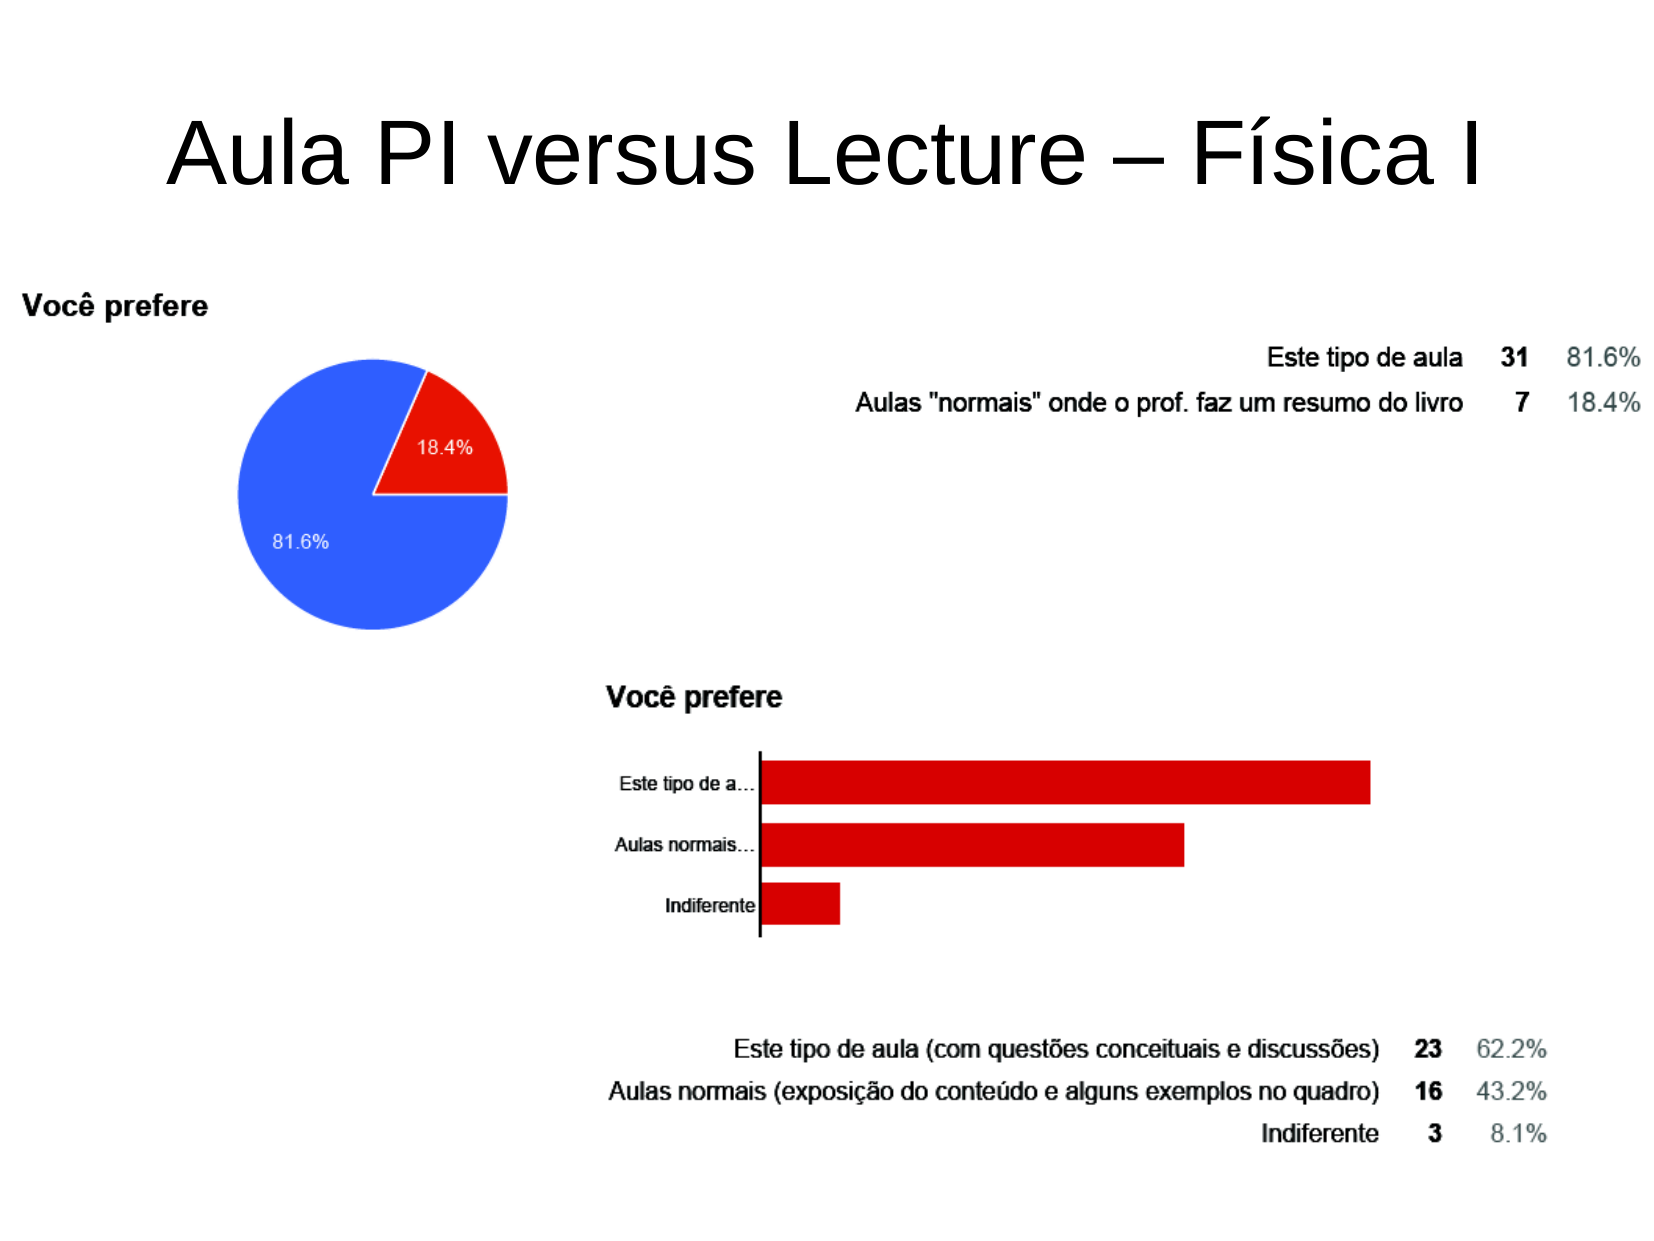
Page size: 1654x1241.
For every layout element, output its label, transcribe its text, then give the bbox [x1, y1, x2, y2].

picture [565, 667, 1607, 1205]
title Aula PI versus Lecture – Física I [82, 49, 1571, 257]
picture [0, 271, 1654, 663]
